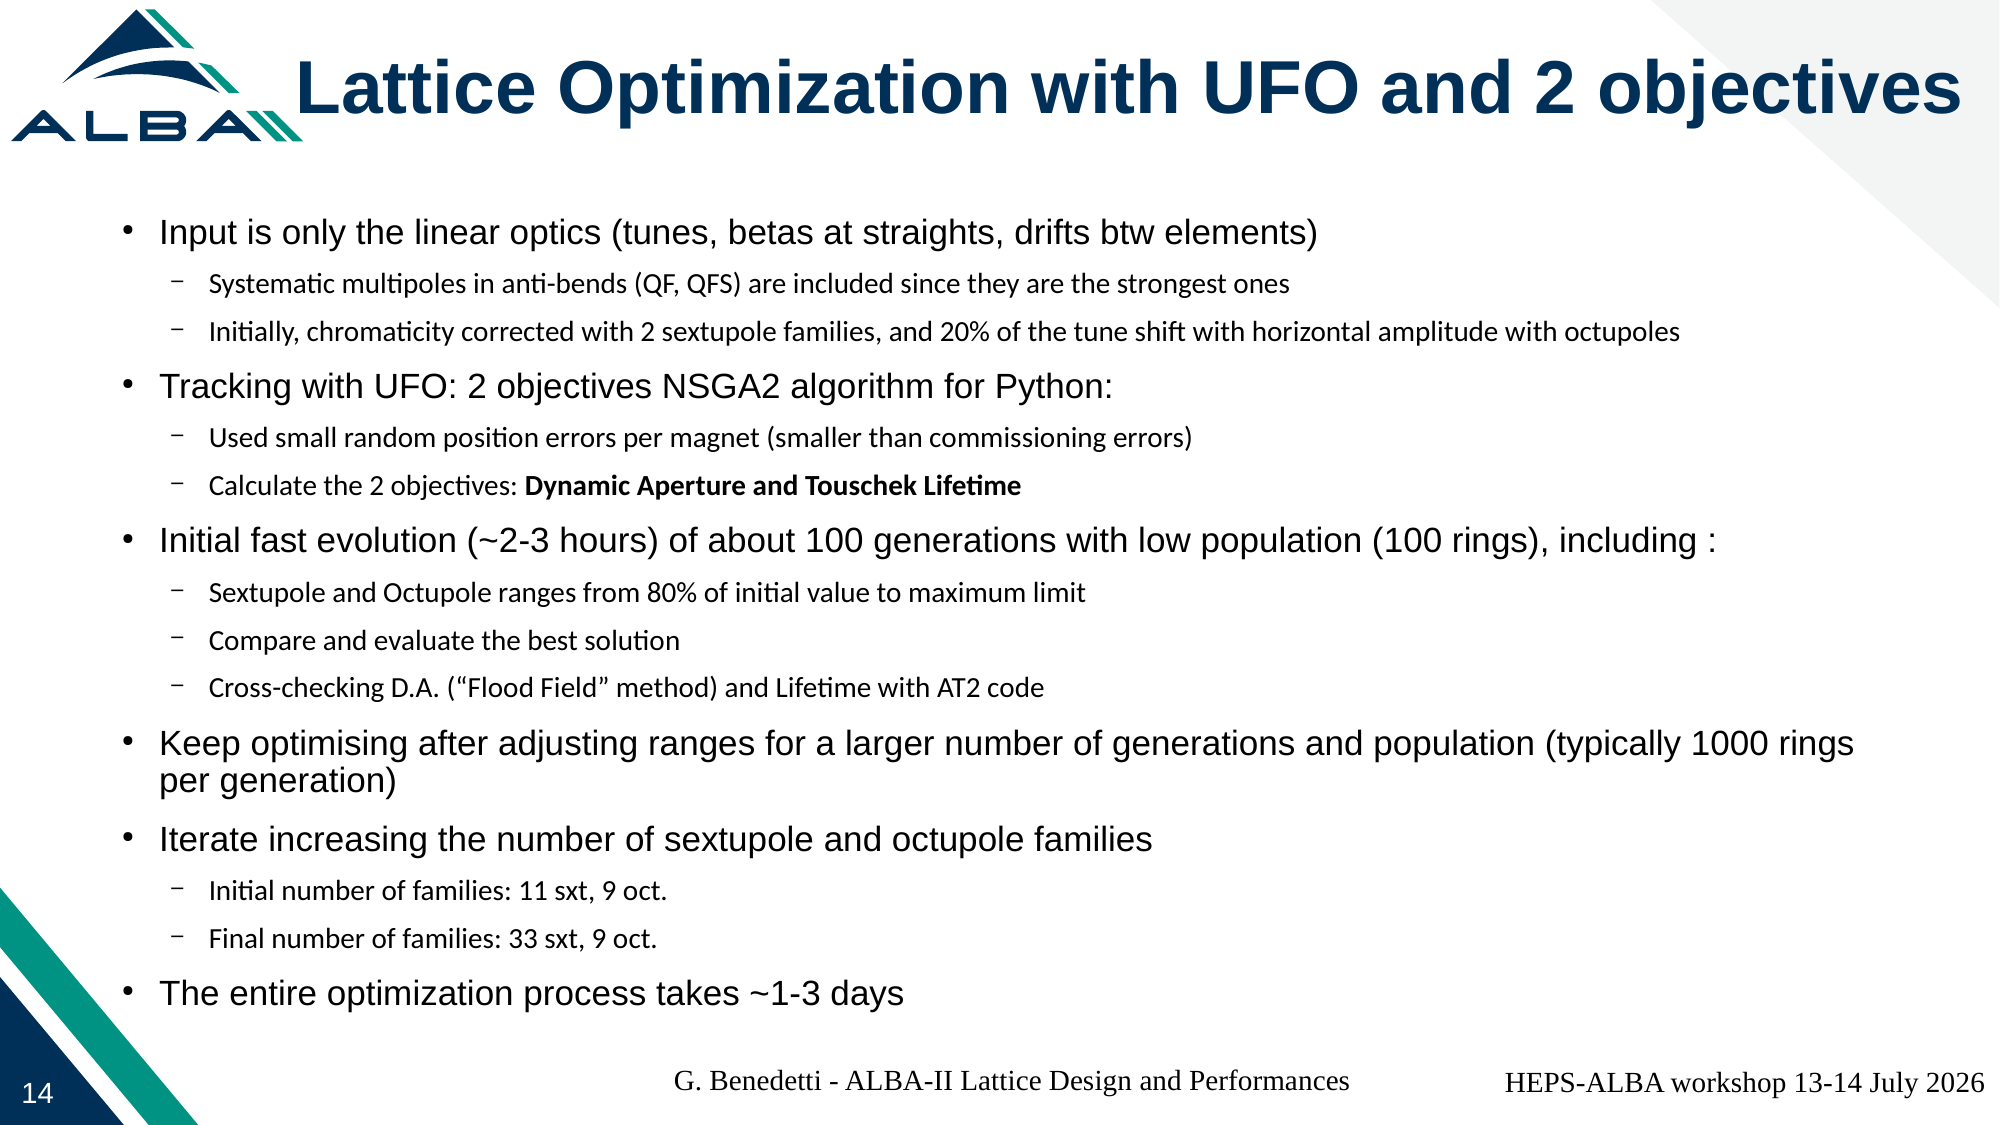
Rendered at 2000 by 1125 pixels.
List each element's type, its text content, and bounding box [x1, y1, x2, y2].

list Input is only the linear optics (tunes, betas at straights, drifts btw elements) Systematic multipoles in anti-bends (QF, QFS) are included since they are the strongest ones Initially, chromaticity corrected with 2 sextupole families, and 20% of the tune shift with horizontal amplitude with octupoles Tracking with UFO: 2 objectives NSGA2 algorithm for Python: Used small random position errors per magnet (smaller than commissioning errors) Calculate the 2 objectives: Dynamic Aperture and Touschek Lifetime Initial fast evolution (~2-3 hours) of about 100 generations with low population (100 rings), including : Sextupole and Octupole ranges from 80% of initial value to maximum limit Compare and evaluate the best solution Cross-checking D.A. (“Flood Field” method) and Lifetime with AT2 code Keep optimising after adjusting ranges for a larger number of generations and population (typically 1000 rings per generation) Iterate increasing the number of sextupole and octupole families Initial number of families: 11 sxt, 9 oct. Final number of families: 33 sxt, 9 oct. The entire optimization process takes ~1-3 days [109, 214, 1910, 1014]
title Lattice Optimization with UFO and 2 objectives [270, 0, 1966, 179]
